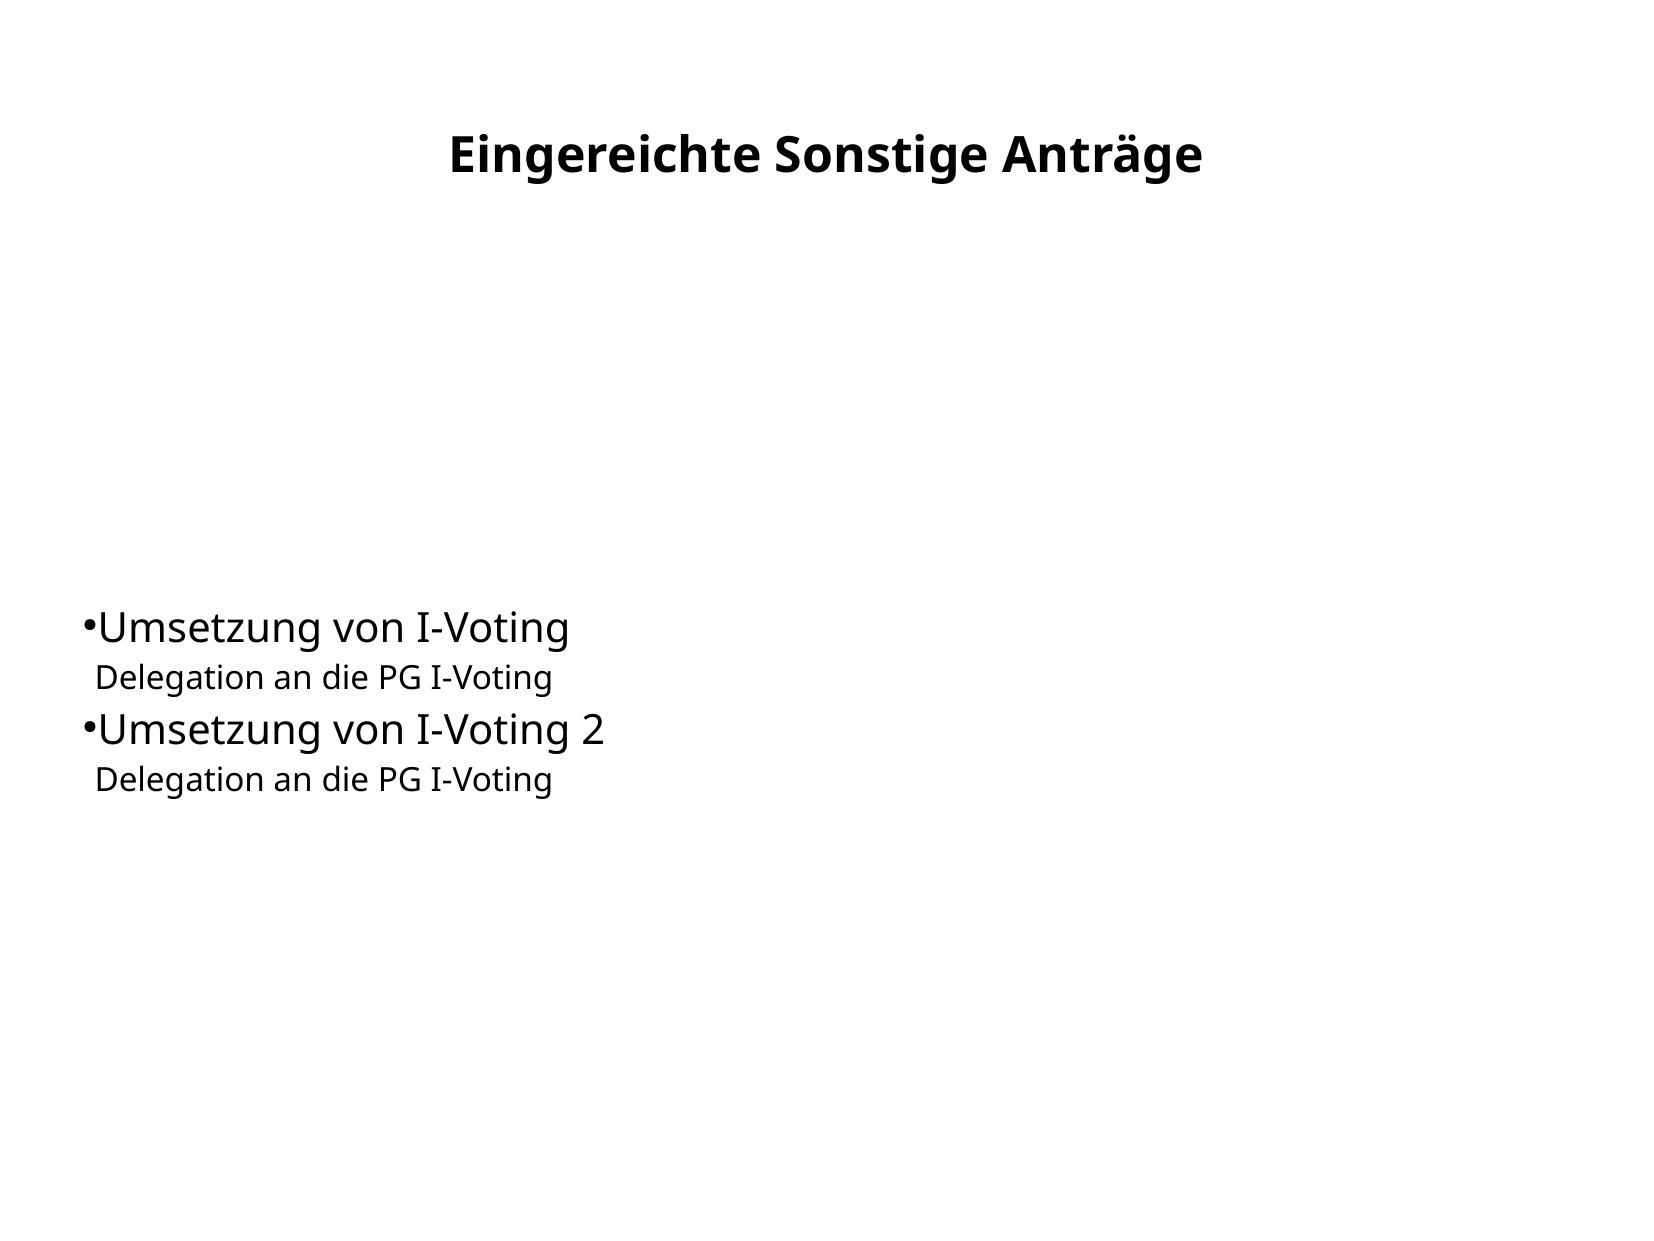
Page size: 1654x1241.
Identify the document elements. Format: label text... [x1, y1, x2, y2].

subtitle Umsetzung von I-Voting Delegation an die PG I-Voting Umsetzung von I-Voting 2 Delegation an die PG I-Voting [82, 297, 1571, 1102]
title Eingereichte Sonstige Anträge [82, 56, 1571, 250]
